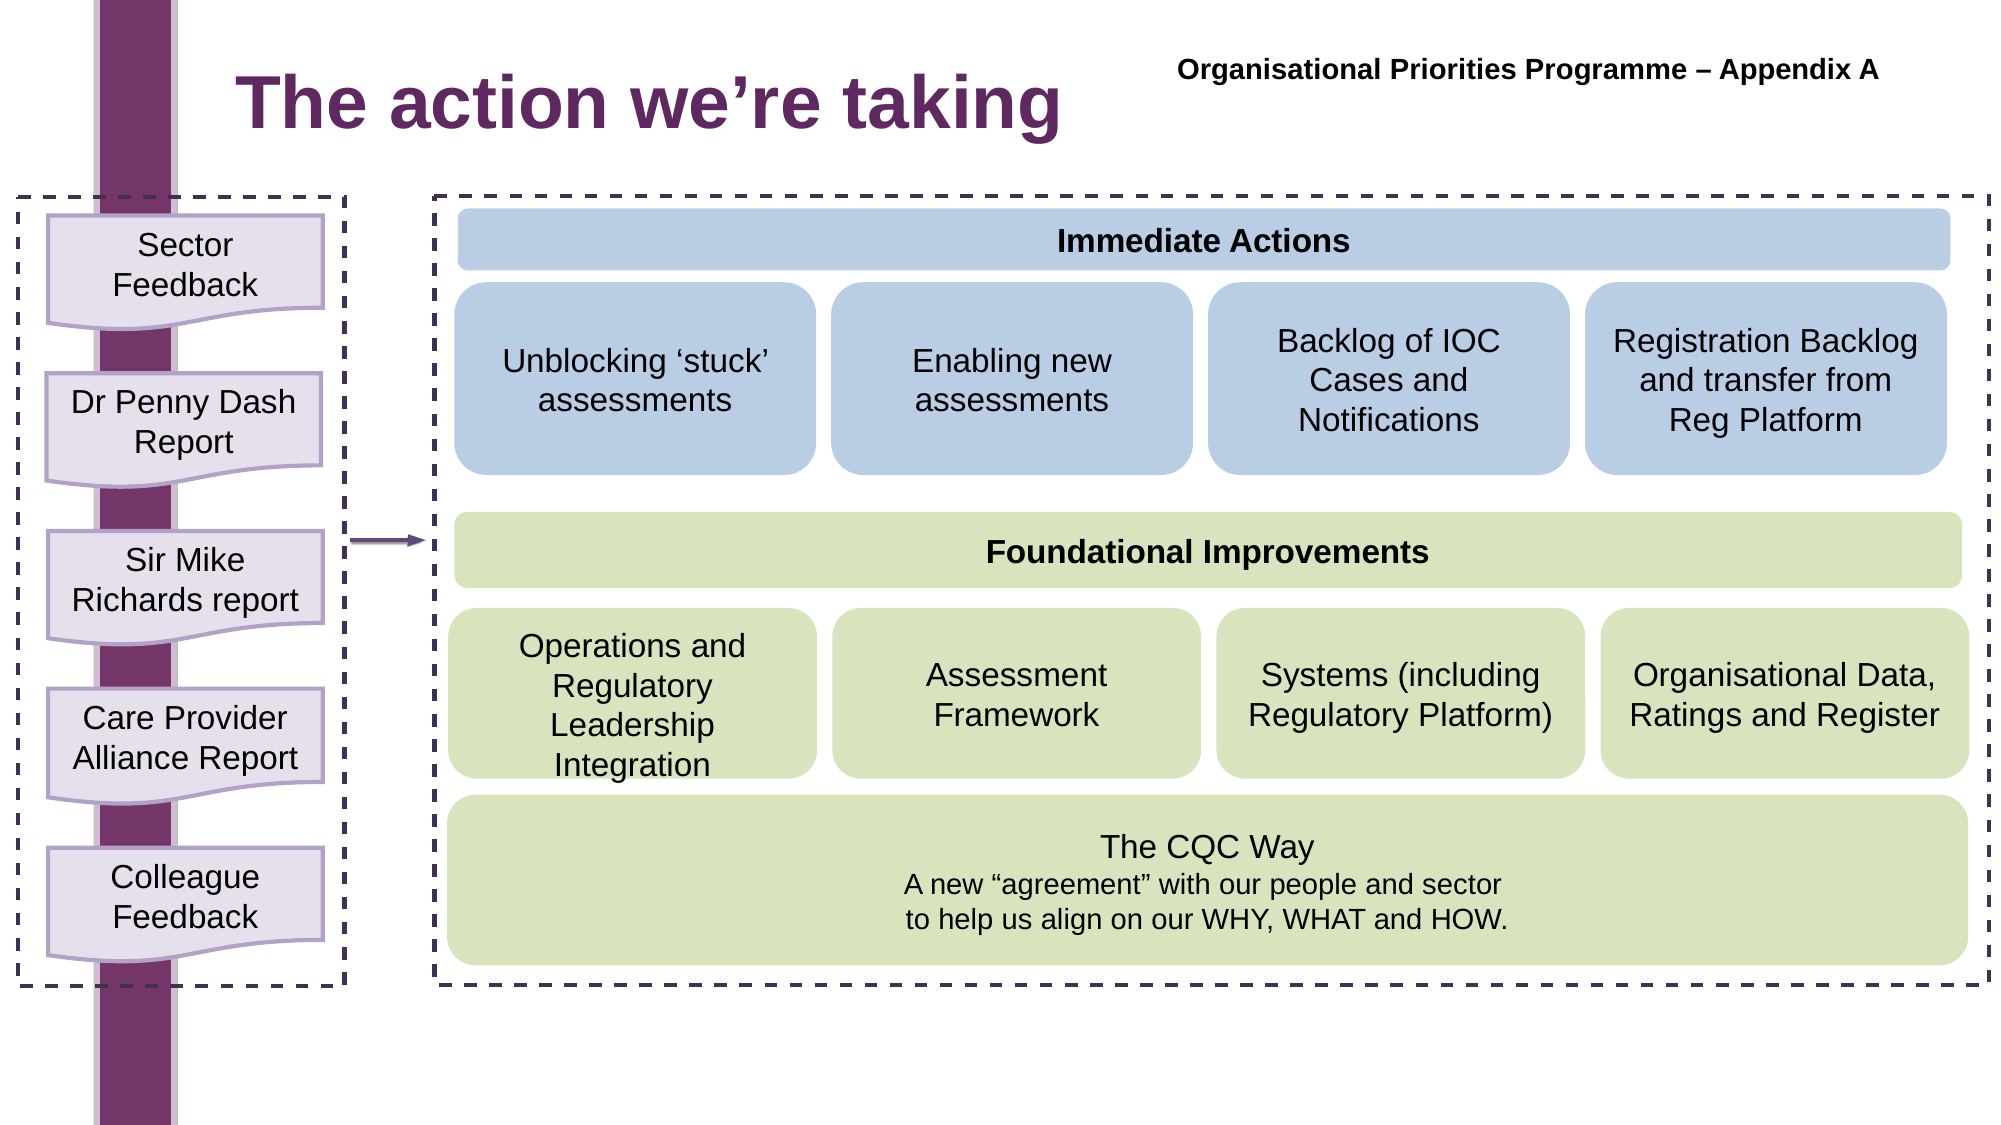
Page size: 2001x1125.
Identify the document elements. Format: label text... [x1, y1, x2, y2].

text_box Organisational Data, Ratings and Register [1600, 607, 1970, 779]
title The action we’re taking [220, 45, 1528, 184]
text_box Unblocking ‘stuck’ assessments [454, 282, 817, 476]
text_box Systems (including Regulatory Platform) [1216, 607, 1586, 779]
text_box [97, 483, 174, 530]
text_box Dr Penny Dash Report [46, 373, 322, 487]
text_box The CQC Way A new “agreement” with our people and sector to help us align on our WHY, WHAT and HOW. [447, 794, 1969, 966]
text_box Organisational Priorities Programme – Appendix A [1162, 42, 1932, 93]
text_box Registration Backlog and transfer from Reg Platform [1585, 282, 1947, 476]
text_box Enabling new assessments [831, 282, 1194, 476]
text_box [97, 0, 174, 215]
text_box Care Provider Alliance Report [48, 688, 323, 804]
text_box Sir Mike Richards report [48, 530, 323, 645]
text_box Immediate Actions [457, 208, 1951, 271]
text_box Assessment Framework [832, 607, 1202, 779]
text_box Sector Feedback [48, 215, 323, 329]
text_box Backlog of IOC Cases and Notifications [1208, 282, 1570, 476]
text_box Colleague Feedback [48, 847, 323, 962]
text_box [97, 800, 174, 847]
text_box Foundational Improvements [454, 511, 1963, 588]
text_box [97, 958, 174, 1125]
text_box [97, 641, 174, 688]
text_box [97, 325, 174, 373]
text_box Operations and Regulatory Leadership Integration [448, 607, 818, 779]
